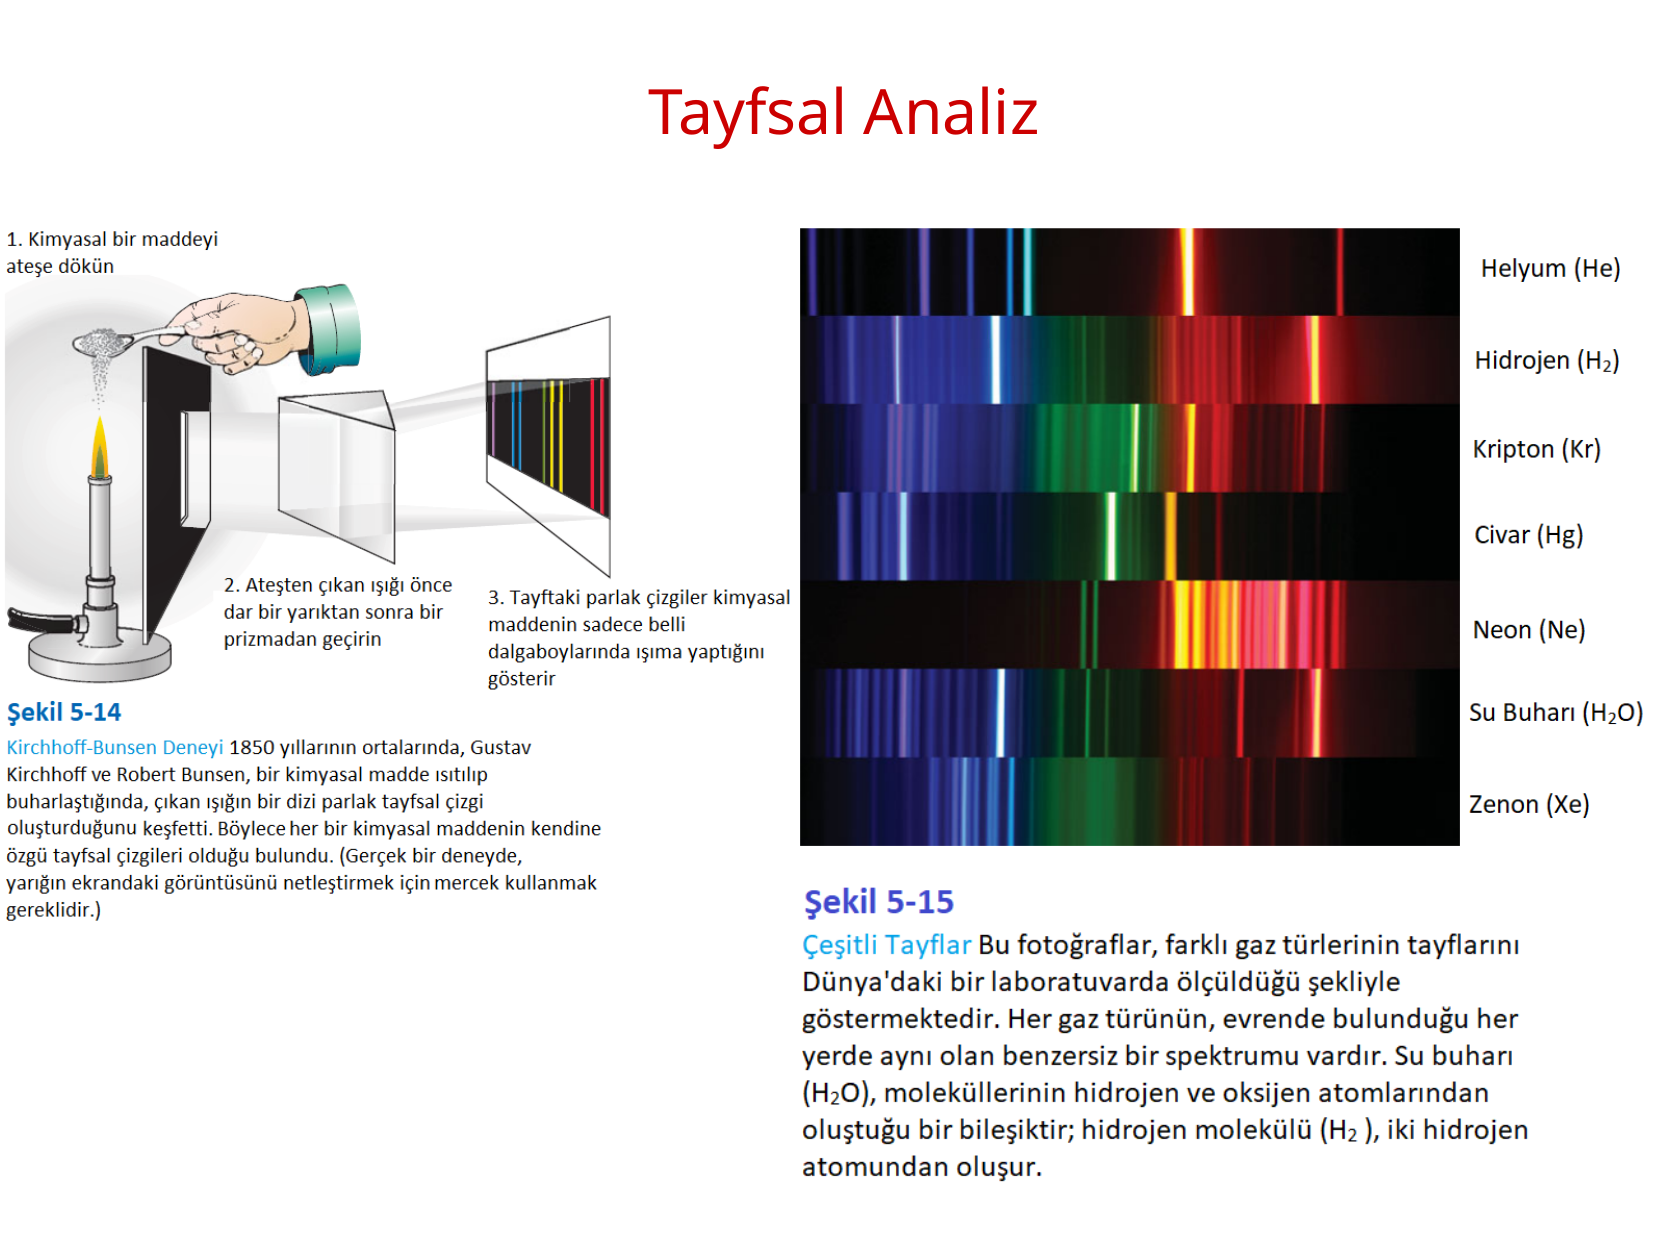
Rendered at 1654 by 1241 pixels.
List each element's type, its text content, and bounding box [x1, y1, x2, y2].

title Tayfsal Analiz [82, 43, 1571, 176]
picture [802, 884, 1531, 1186]
picture [3, 220, 1652, 927]
